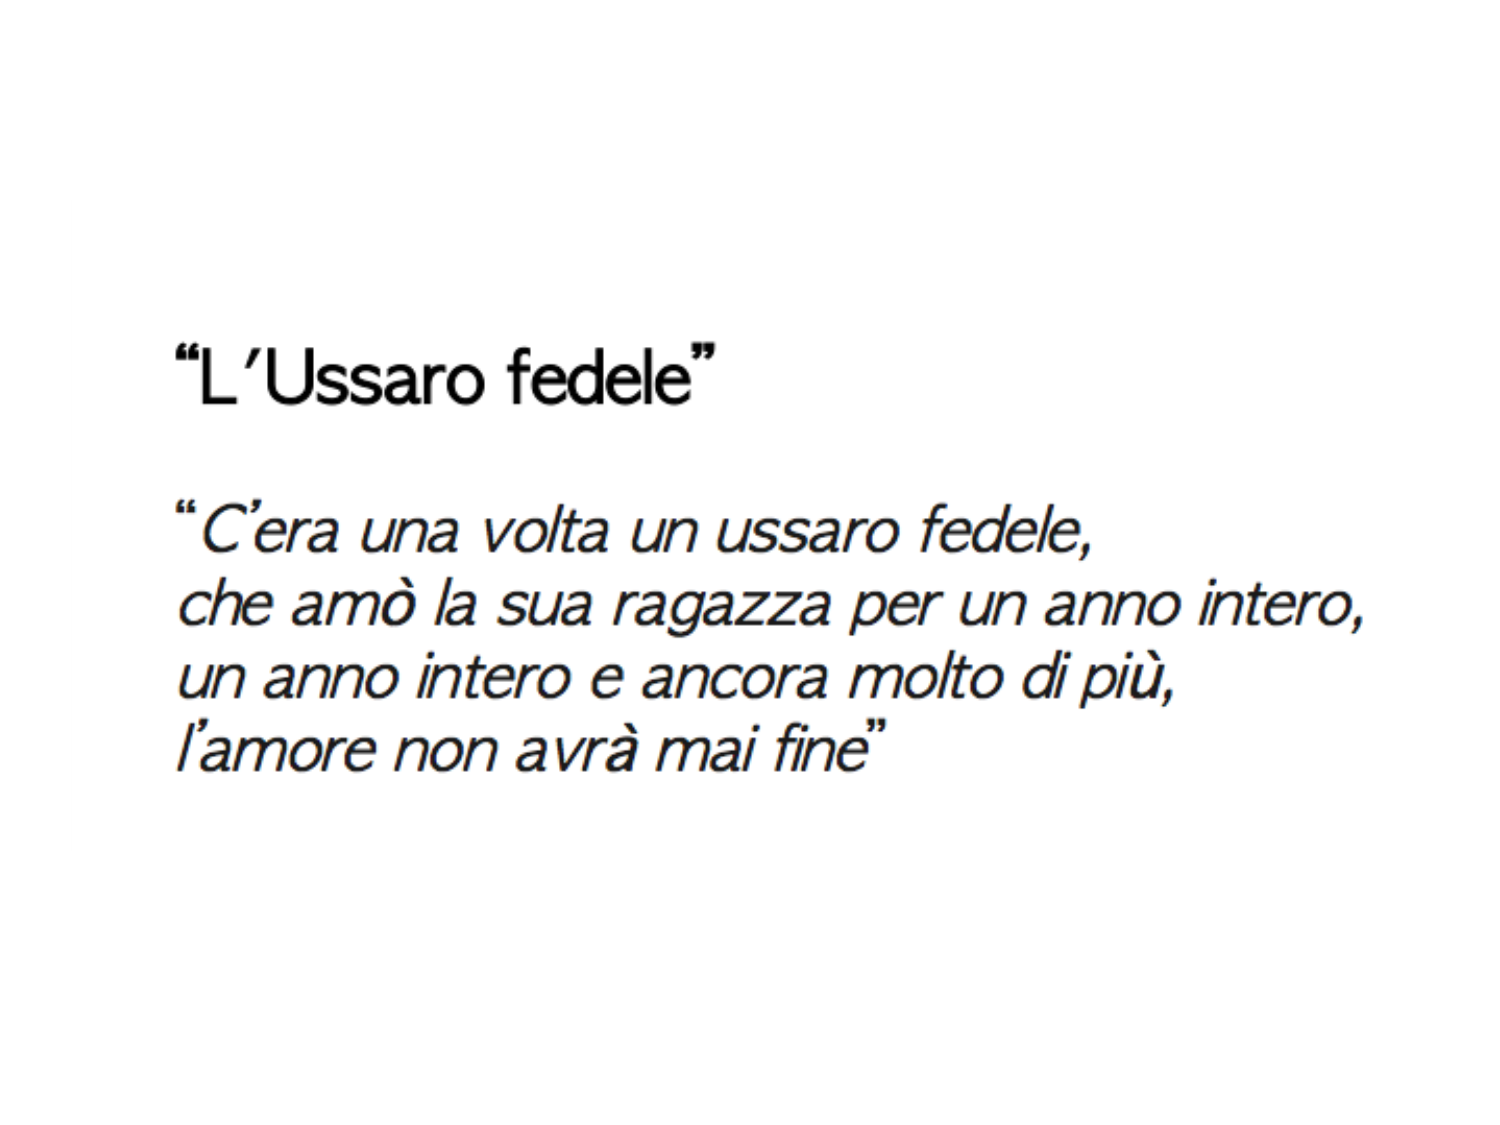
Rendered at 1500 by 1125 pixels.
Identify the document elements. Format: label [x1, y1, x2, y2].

picture [70, 200, 1500, 851]
